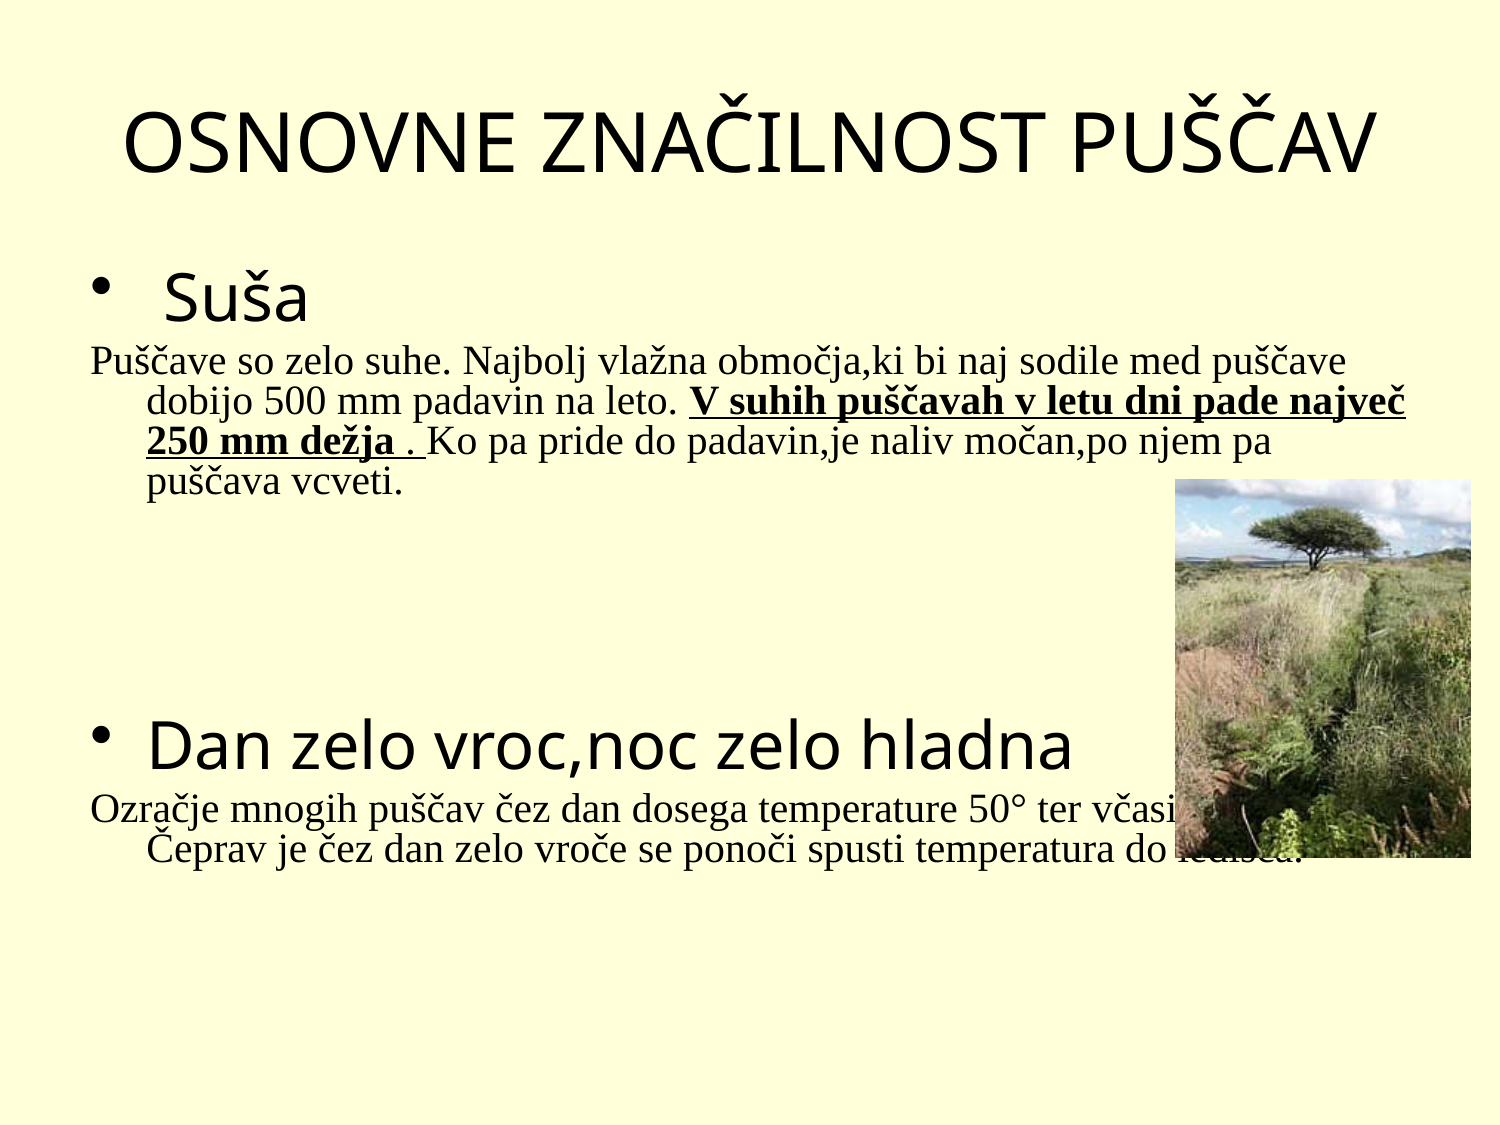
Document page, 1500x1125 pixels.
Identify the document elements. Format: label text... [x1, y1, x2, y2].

list Suša Puščave so zelo suhe. Najbolj vlažna območja,ki bi naj sodile med puščave dobijo 500 mm padavin na leto. V suhih puščavah v letu dni pade največ 250 mm dežja . Ko pa pride do padavin,je naliv močan,po njem pa puščava vcveti. Dan zelo vroc,noc zelo hladna Ozračje mnogih puščav čez dan dosega temperature 50° ter včasih tudi več. Čeprav je čez dan zelo vroče se ponoči spusti temperatura do ledišča. [75, 262, 1425, 1005]
picture [1175, 479, 1471, 858]
title OSNOVNE ZNAČILNOST PUŠČAV [75, 45, 1425, 233]
